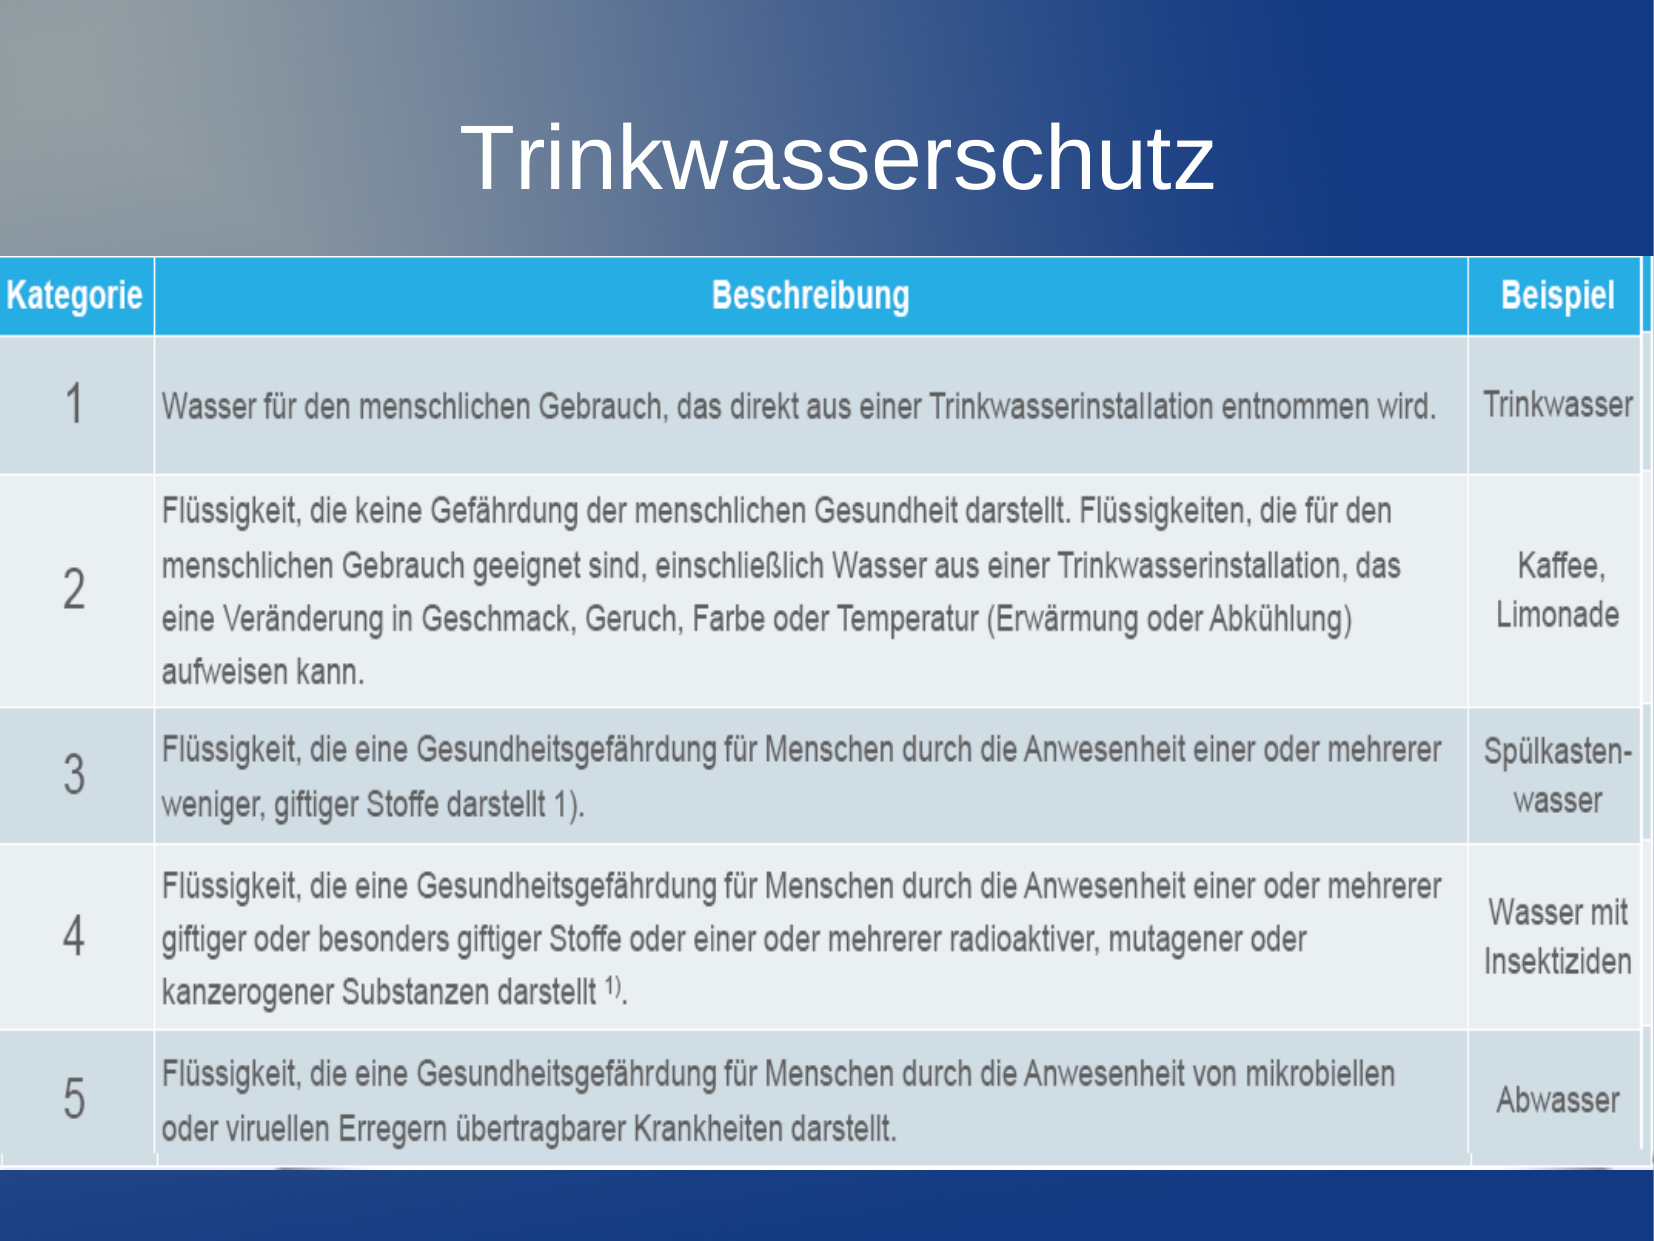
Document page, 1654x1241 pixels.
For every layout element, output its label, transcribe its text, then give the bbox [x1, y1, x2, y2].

title Trinkwasserschutz [82, 49, 1571, 256]
picture [0, 256, 1654, 1170]
